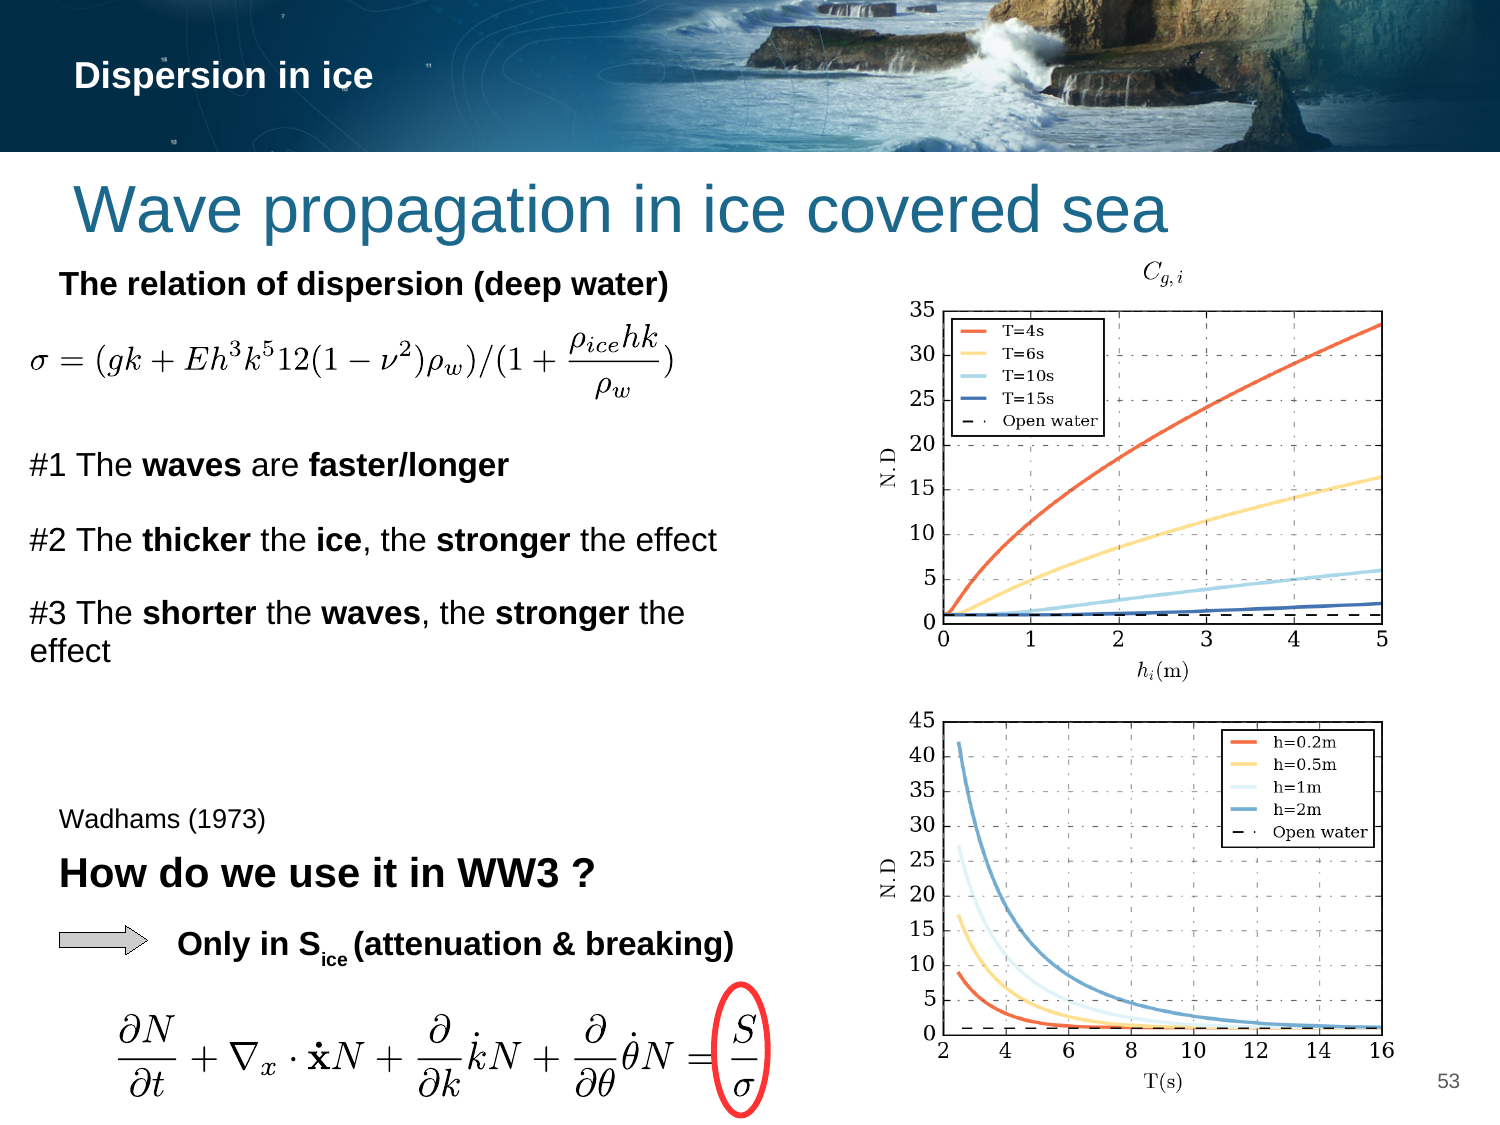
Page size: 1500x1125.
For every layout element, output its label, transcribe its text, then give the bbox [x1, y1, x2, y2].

picture [0, 0, 1500, 152]
text_box Only in Sice (attenuation & breaking) [177, 925, 798, 978]
text_box How do we use it in WW3 ? [59, 857, 680, 903]
title Dispersion in ice [59, 29, 857, 119]
text_box #1 The waves are faster/longer #2 The thicker the ice, the stronger the effect #3 The shorter the waves, the stronger the effect [29, 446, 768, 672]
text_box Wadhams (1973) [59, 803, 680, 857]
title Wave propagation in ice covered sea [59, 118, 1244, 294]
text_box [717, 1014, 758, 1097]
picture [856, 236, 1418, 1123]
text_box [59, 925, 148, 955]
text_box [29, 324, 676, 400]
text_box [118, 1013, 718, 1098]
text_box The relation of dispersion (deep water) [59, 265, 680, 325]
